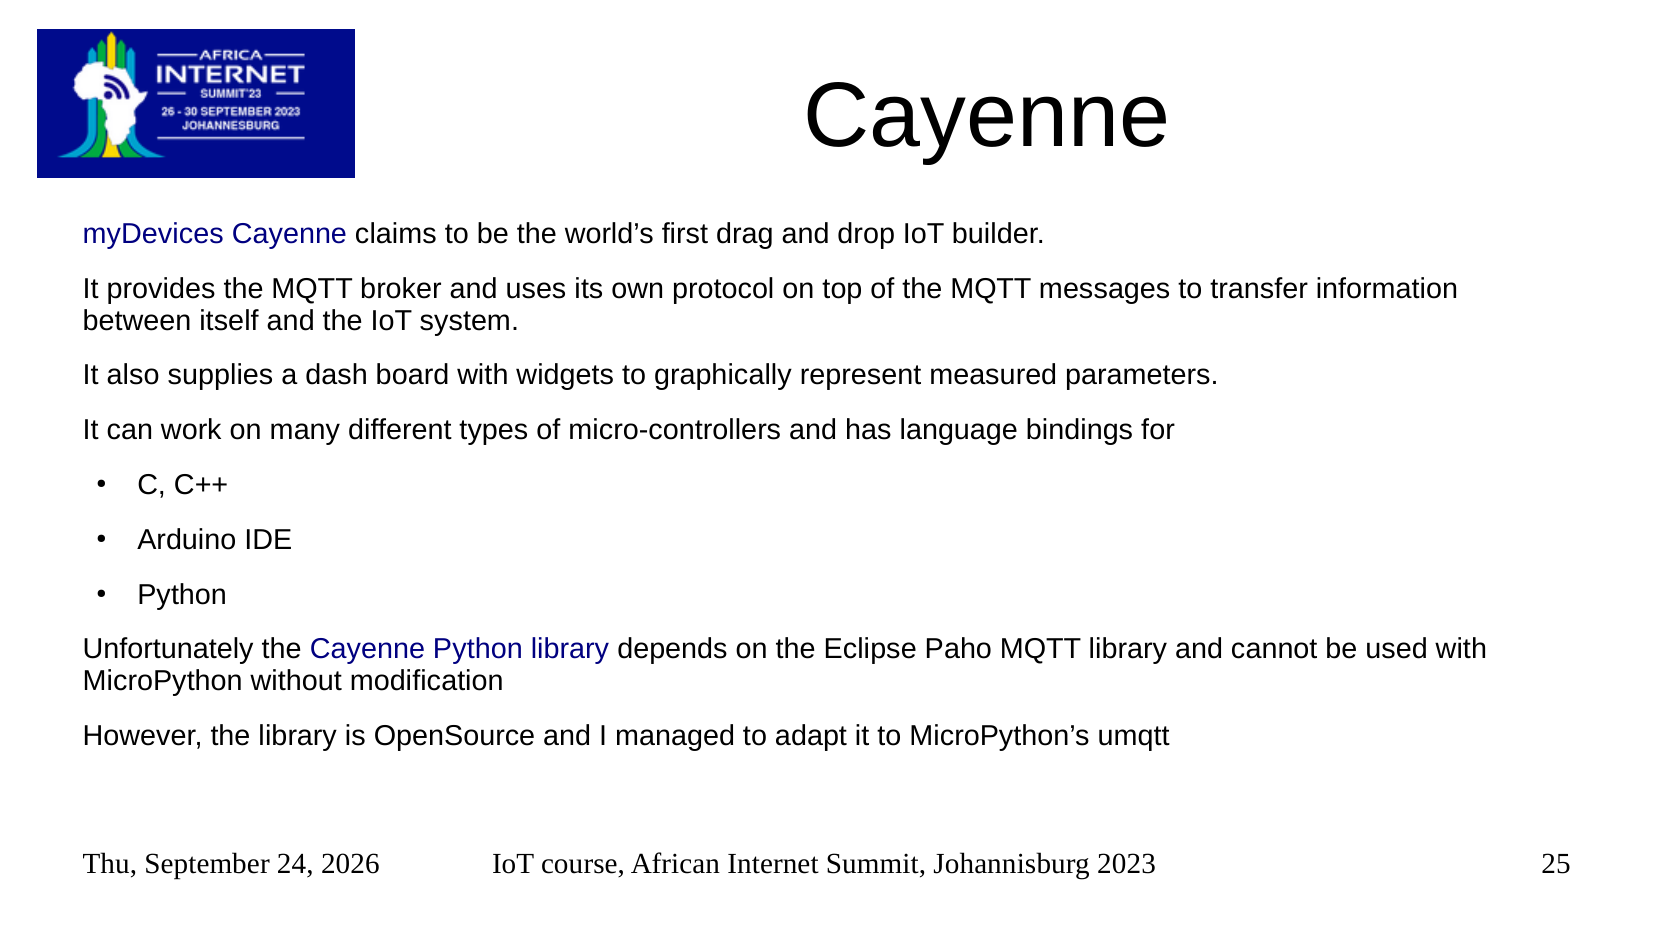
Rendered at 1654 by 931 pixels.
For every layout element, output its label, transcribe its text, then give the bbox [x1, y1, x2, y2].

picture [37, 29, 355, 178]
list myDevices Cayenne claims to be the world’s first drag and drop IoT builder. It provides the MQTT broker and uses its own protocol on top of the MQTT messages to transfer information between itself and the IoT system. It also supplies a dash board with widgets to graphically represent measured parameters. It can work on many different types of micro-controllers and has language bindings for C, C++ Arduino IDE Python Unfortunately the Cayenne Python library depends on the Eclipse Paho MQTT library and cannot be used with MicroPython without modification However, the library is OpenSource and I managed to adapt it to MicroPython’s umqtt [82, 217, 1571, 758]
title Cayenne [403, 37, 1571, 193]
